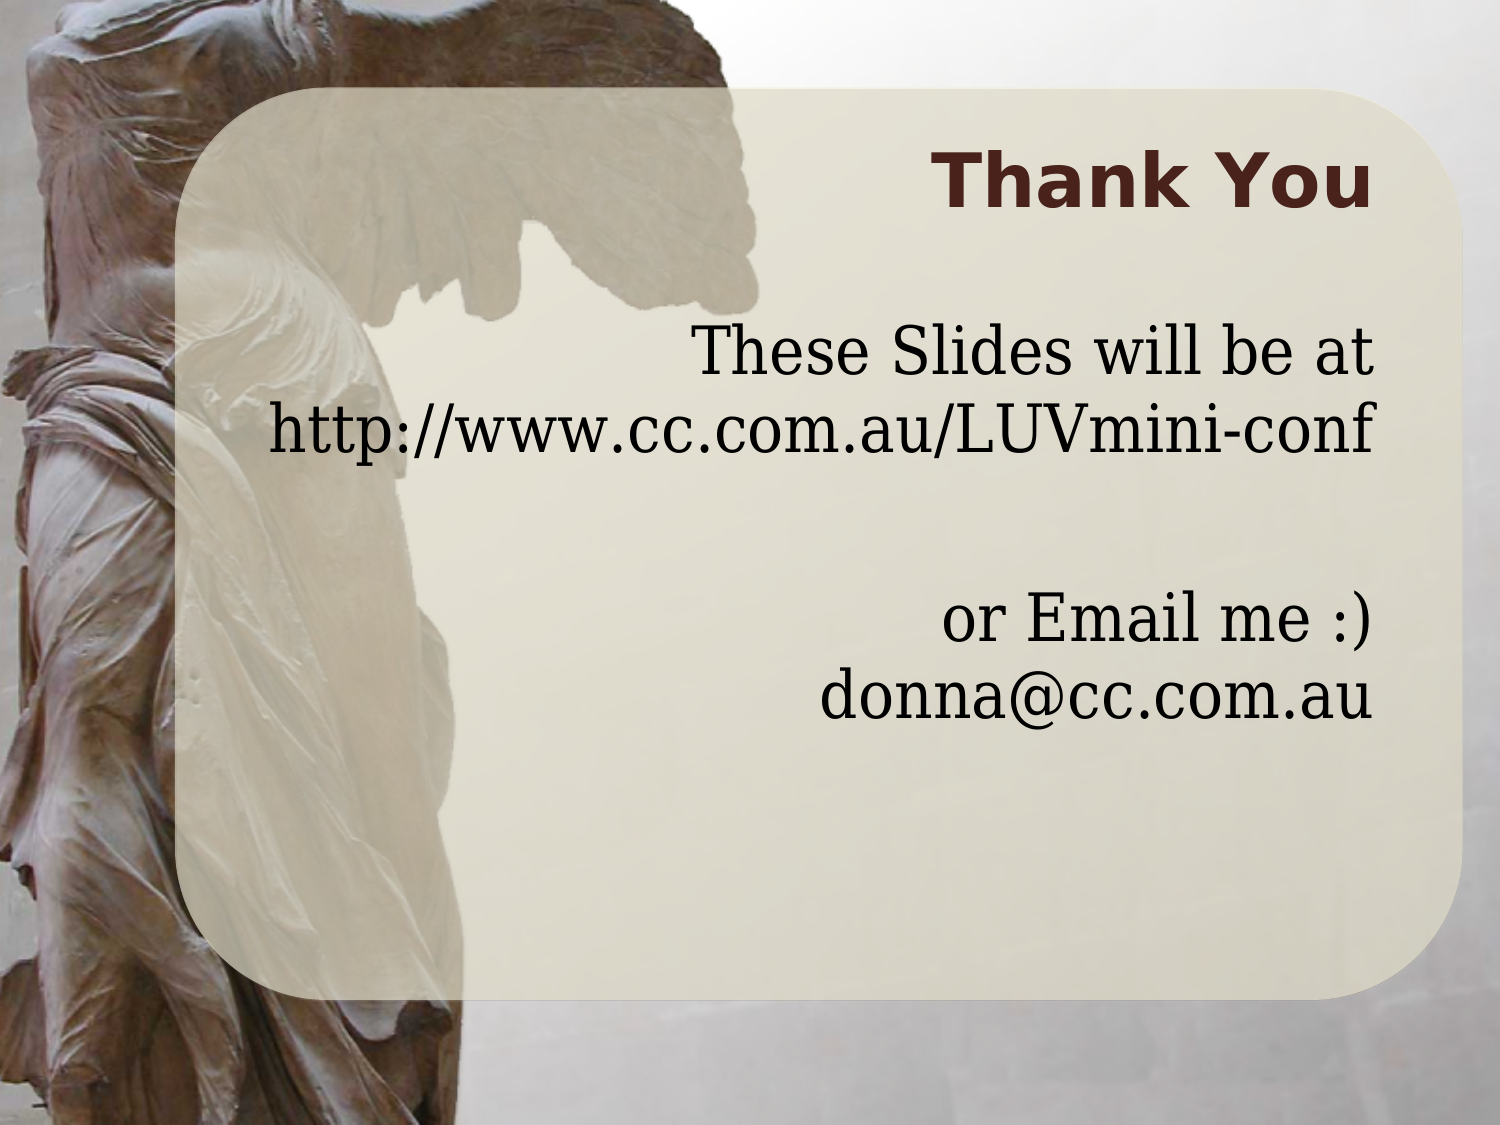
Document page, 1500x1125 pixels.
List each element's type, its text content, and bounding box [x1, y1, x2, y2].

list These Slides will be at http://www.cc.com.au/LUVmini-conf or Email me :) donna@cc.com.au [149, 312, 1375, 973]
picture [0, 0, 1500, 1125]
title Thank You [200, 90, 1375, 272]
